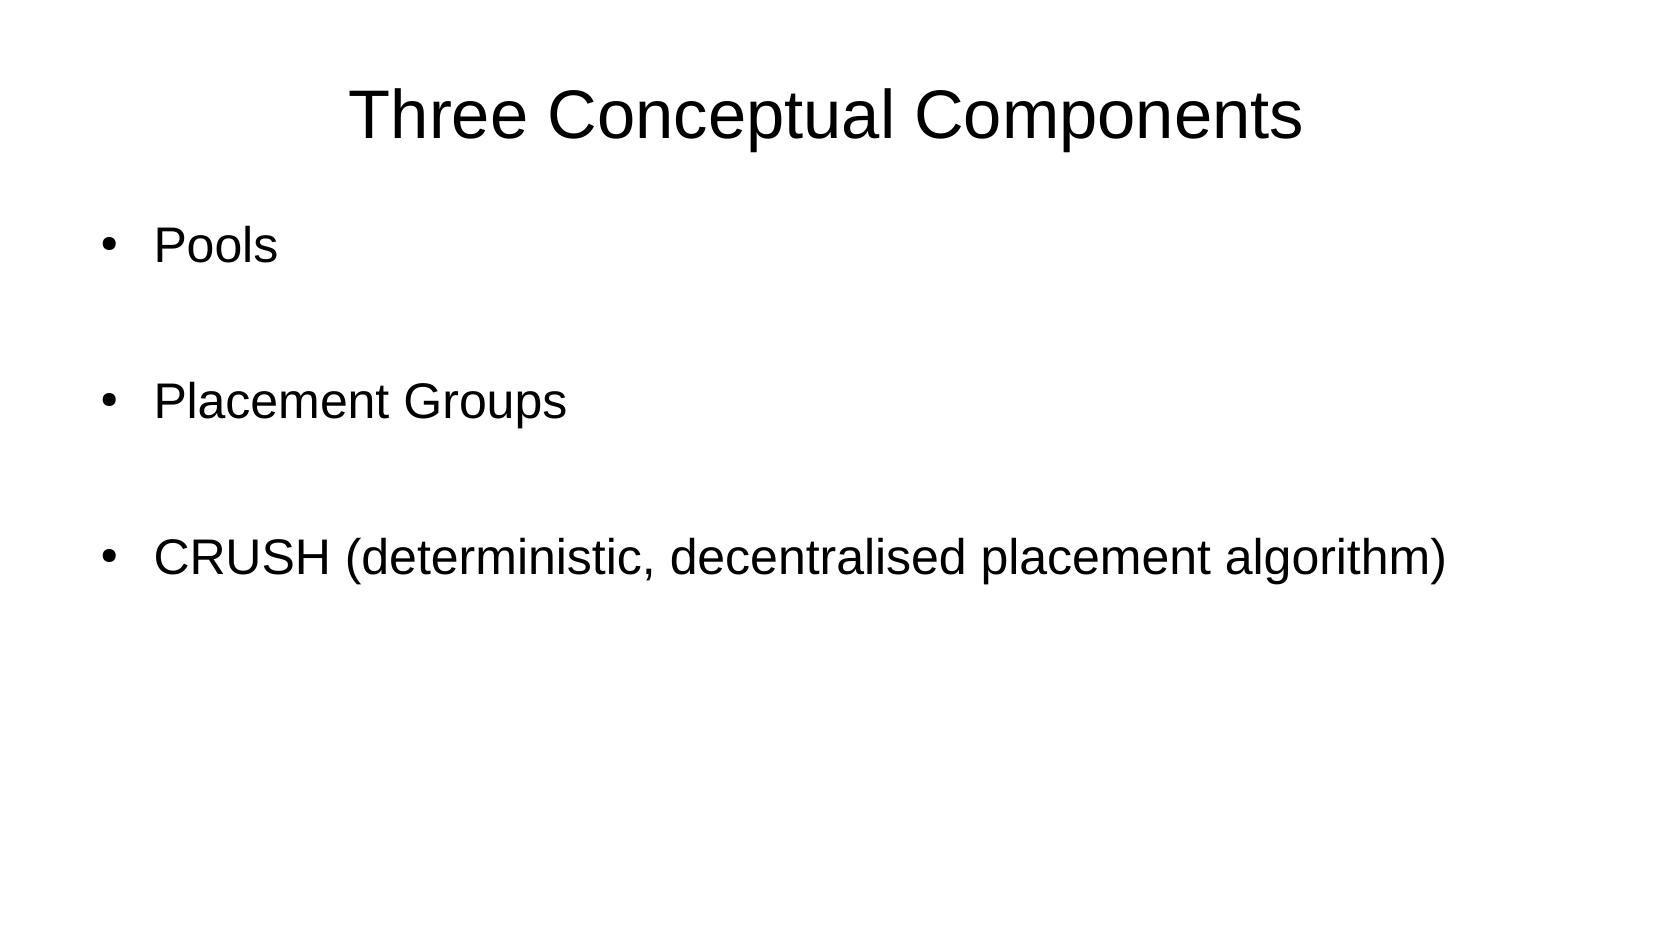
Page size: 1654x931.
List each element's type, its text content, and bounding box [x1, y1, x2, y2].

list Pools Placement Groups CRUSH (deterministic, decentralised placement algorithm) [82, 217, 1571, 758]
title Three Conceptual Components [82, 37, 1571, 193]
